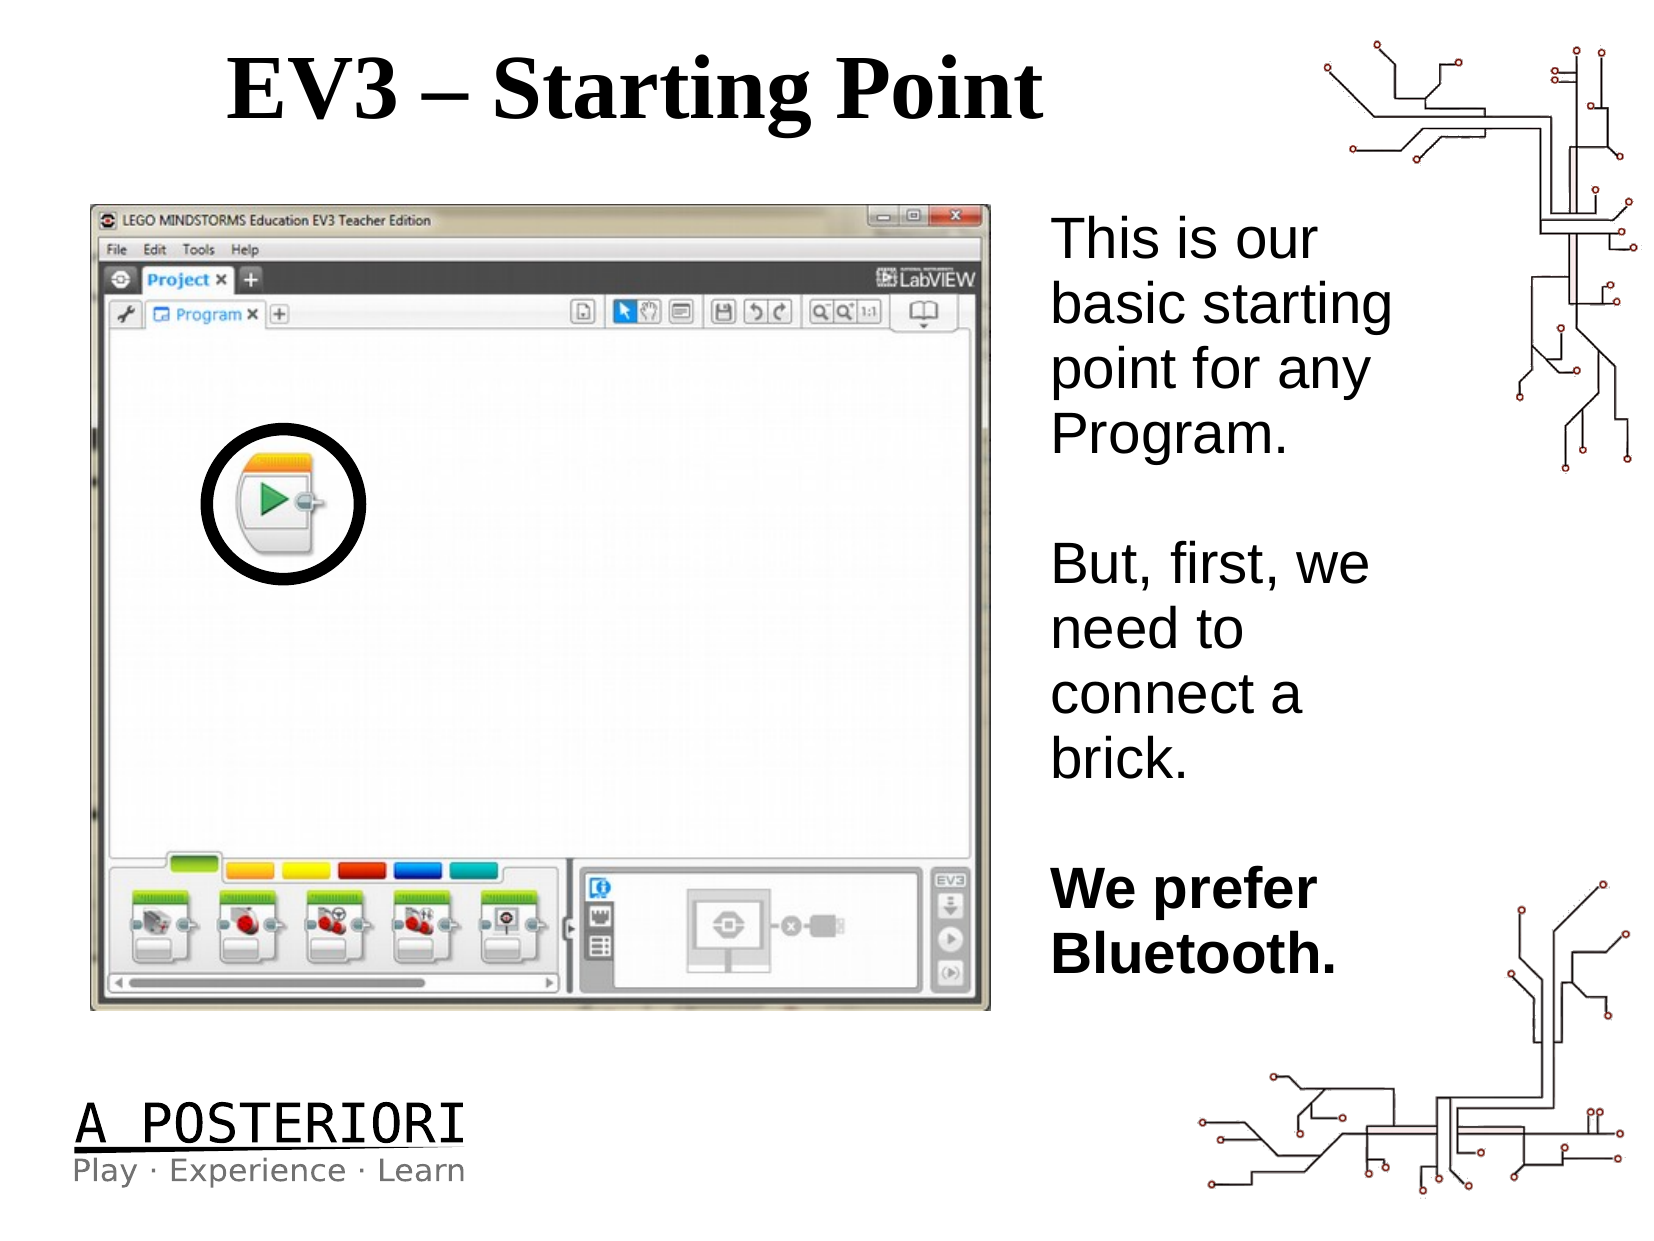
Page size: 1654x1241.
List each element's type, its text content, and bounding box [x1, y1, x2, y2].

picture [73, 1101, 466, 1189]
picture [90, 204, 991, 1011]
title EV3 – Starting Point [11, 0, 1261, 190]
picture [1305, 35, 1643, 496]
text_box This is our basic starting point for any Program. But, first, we need to connect a brick. We prefer Bluetooth. [1035, 198, 1471, 990]
picture [1175, 862, 1636, 1201]
